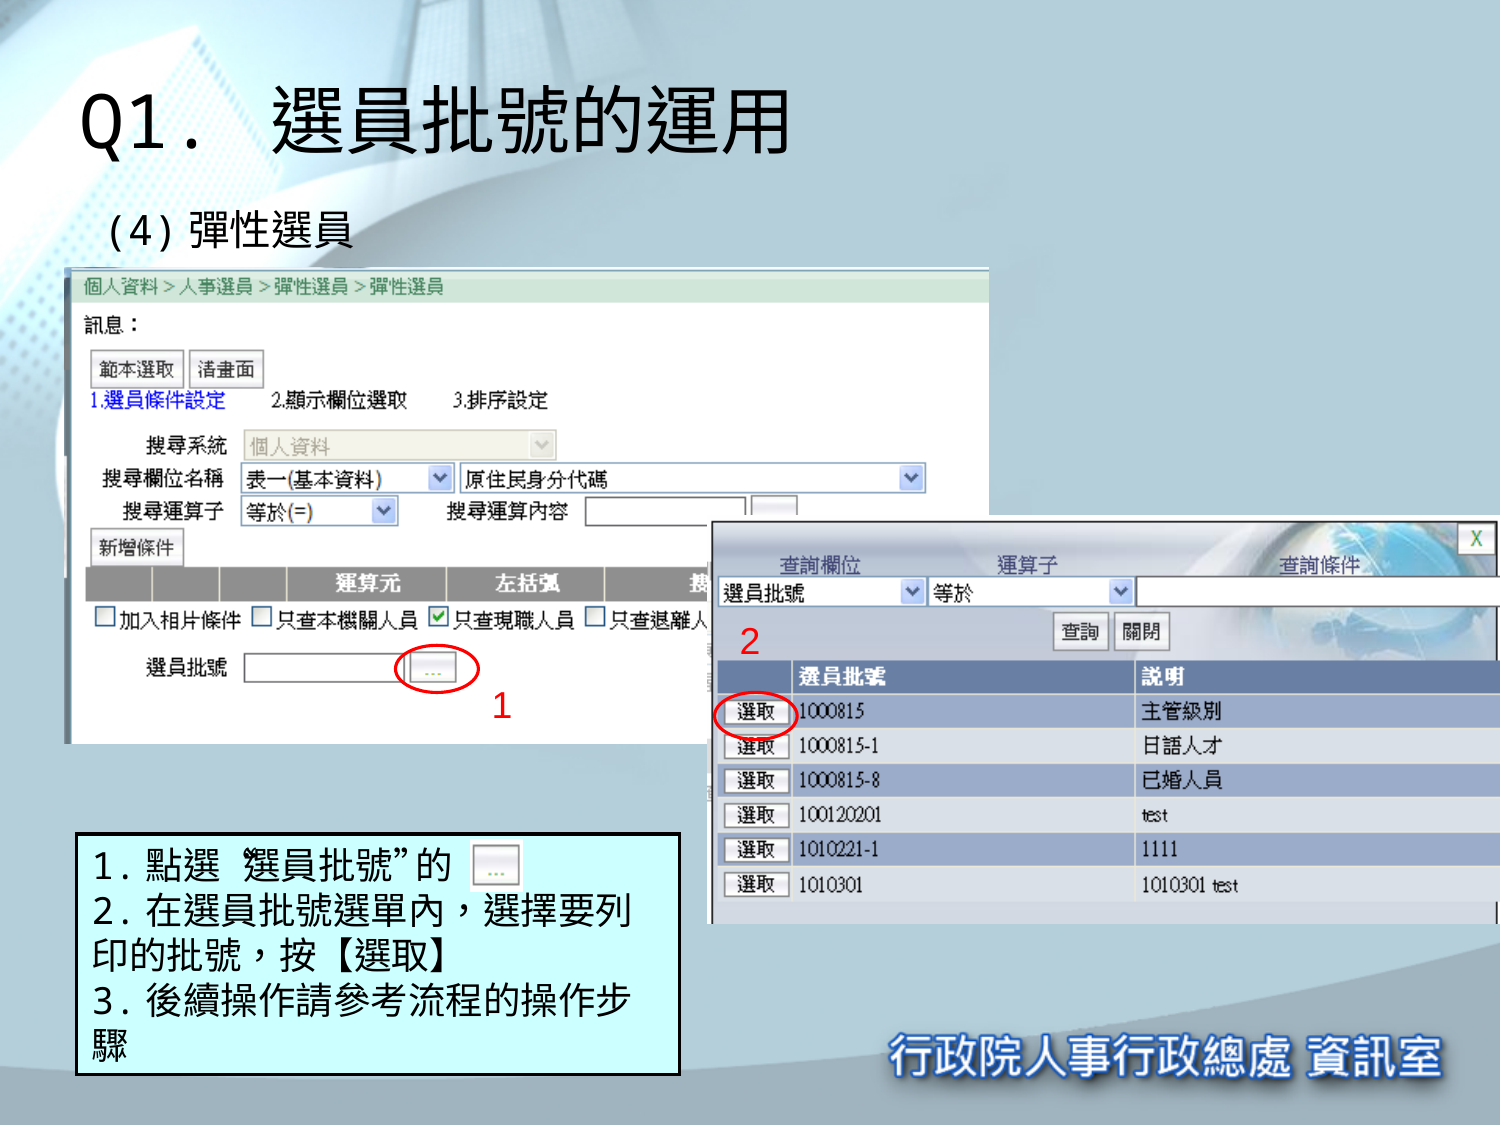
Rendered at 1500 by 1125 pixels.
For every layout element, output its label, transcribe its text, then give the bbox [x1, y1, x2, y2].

text_box 2 [726, 616, 774, 663]
text_box 1.點選“選員批號”的 2.在選員批號選單內，選擇要列印的批號，按【選取】 3.後續操作請參考流程的操作步驟 [76, 834, 680, 1075]
picture [0, 0, 1500, 1125]
text_box (4)彈性選員 [88, 196, 1424, 262]
text_box 1 [478, 680, 526, 726]
text_box Q1. 選員批號的運用 [64, 66, 1400, 172]
